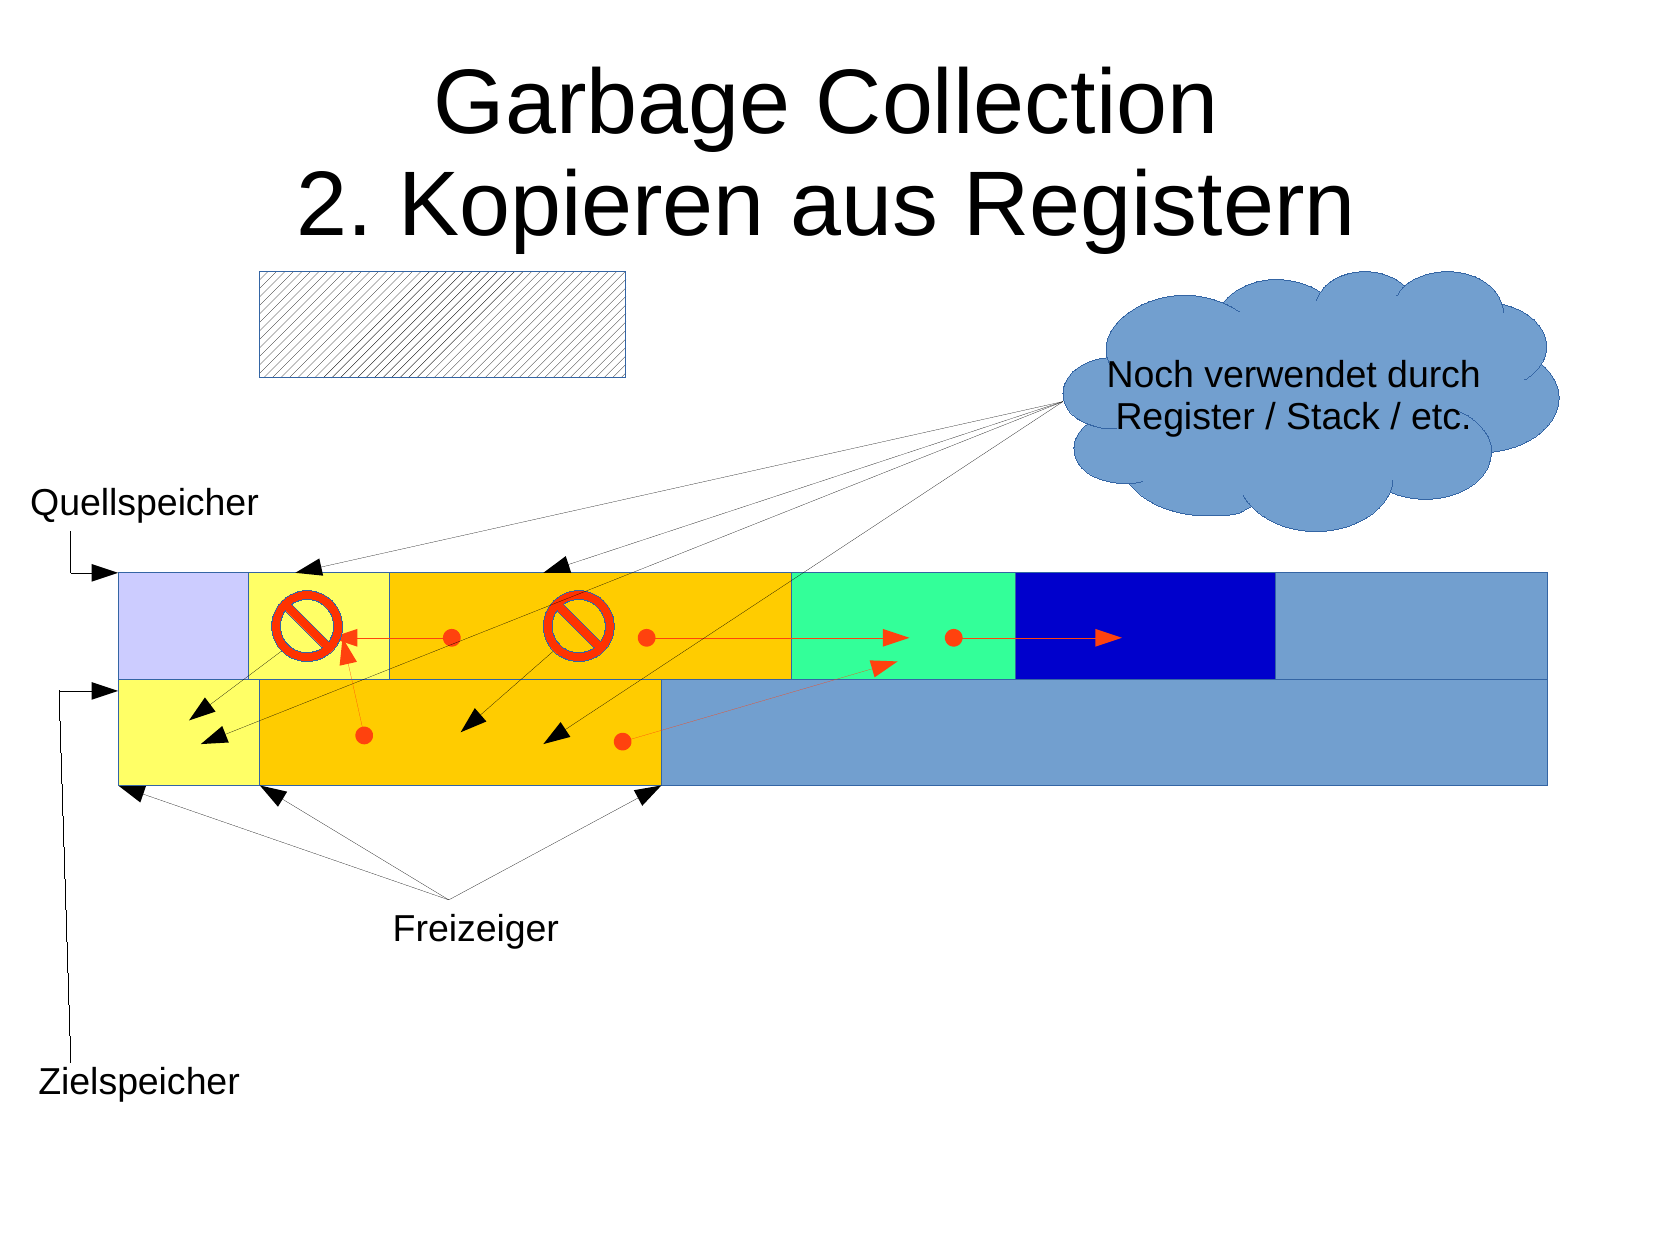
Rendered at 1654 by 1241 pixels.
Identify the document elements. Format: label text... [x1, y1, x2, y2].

text_box [259, 271, 626, 378]
text_box Freizeiger [377, 899, 574, 957]
title Garbage Collection 2. Kopieren aus Registern [82, 49, 1571, 257]
text_box Zielspeicher [23, 1053, 255, 1111]
text_box Quellspeicher [15, 473, 274, 531]
text_box Noch verwendet durch Register / Stack / etc. [1062, 271, 1560, 532]
text_box [118, 572, 1548, 786]
